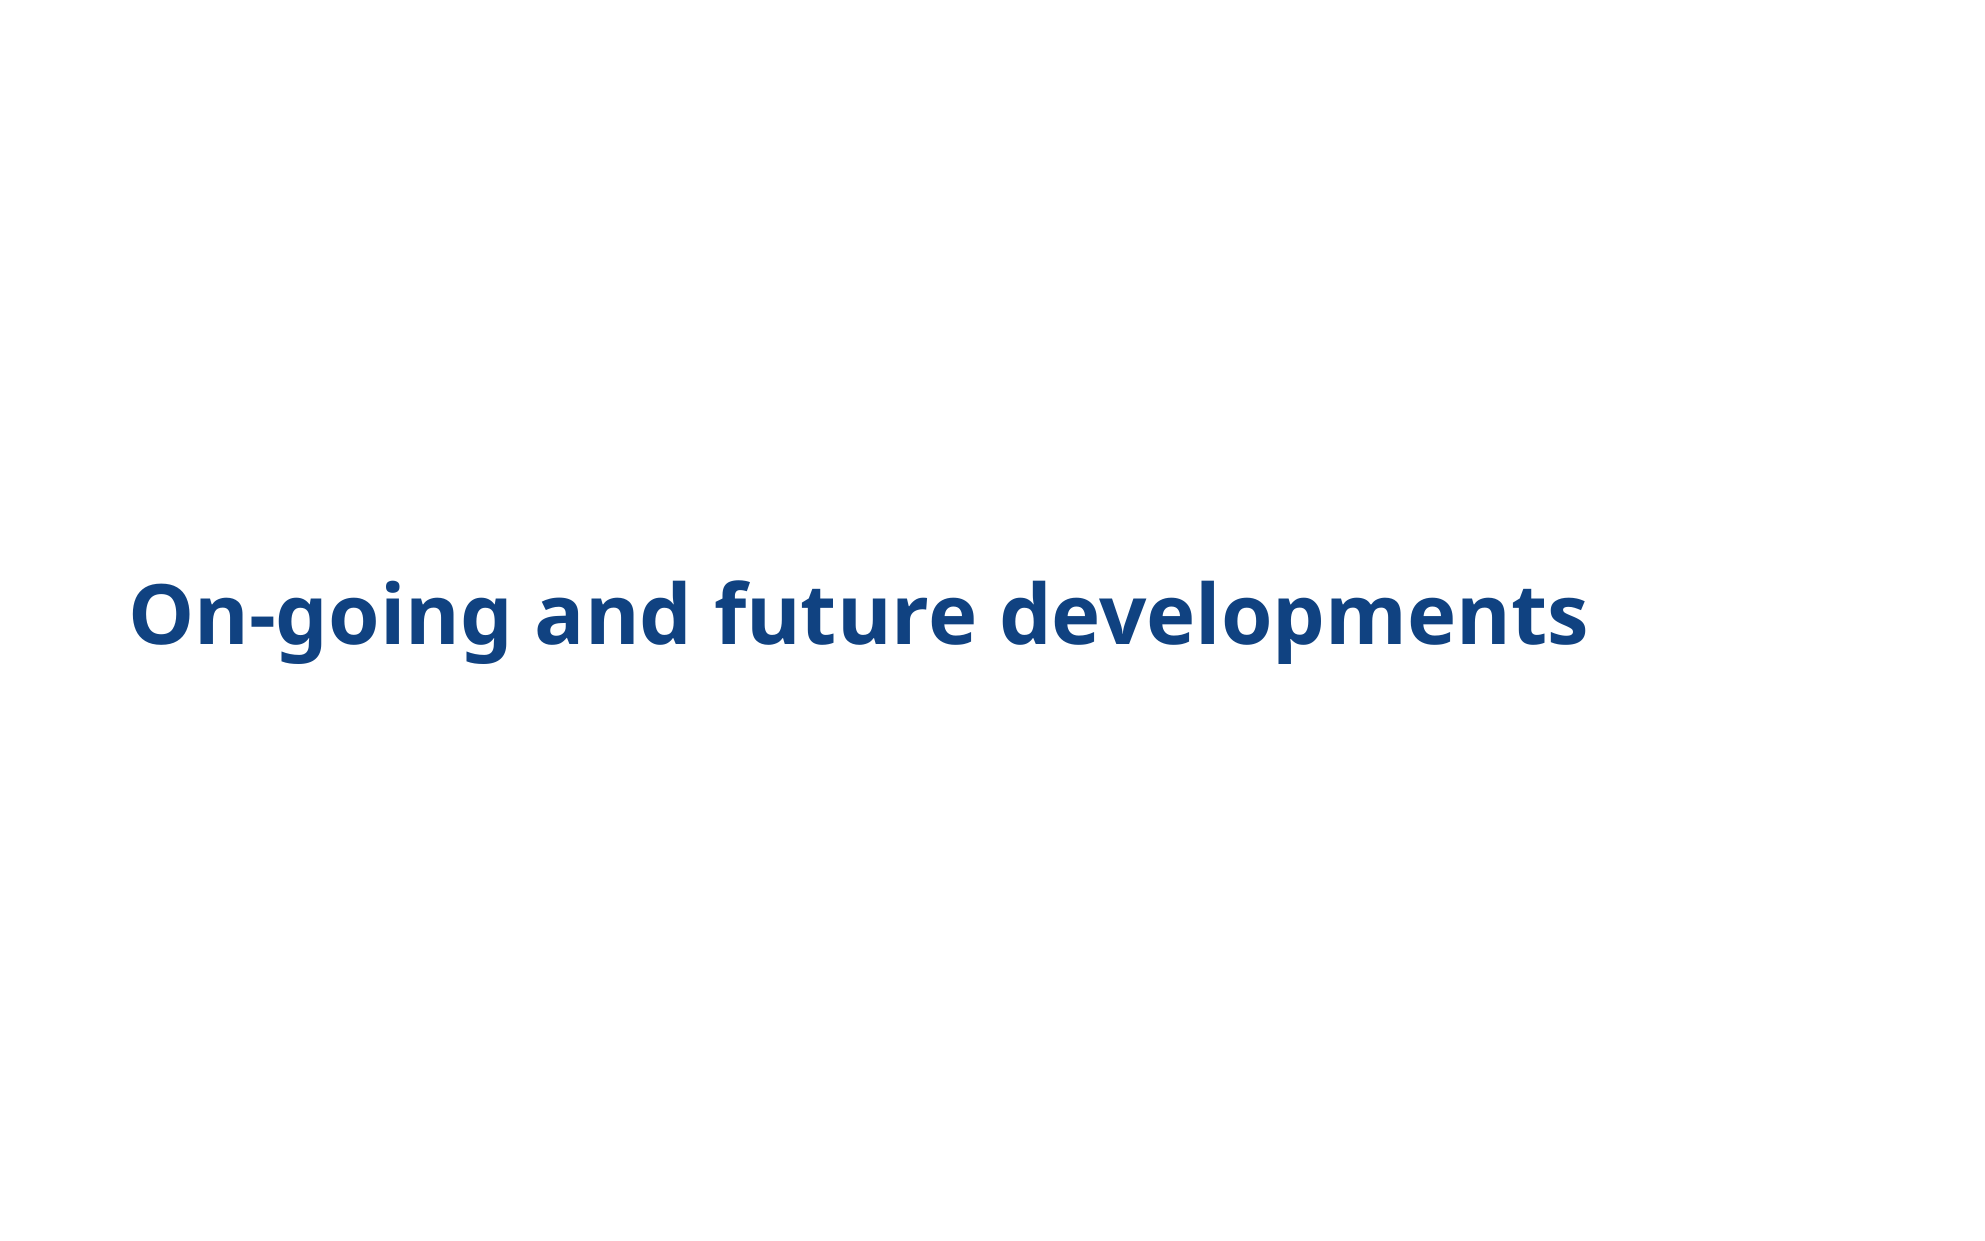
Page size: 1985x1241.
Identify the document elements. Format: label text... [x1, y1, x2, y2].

title On-going and future developments [128, 522, 1890, 703]
